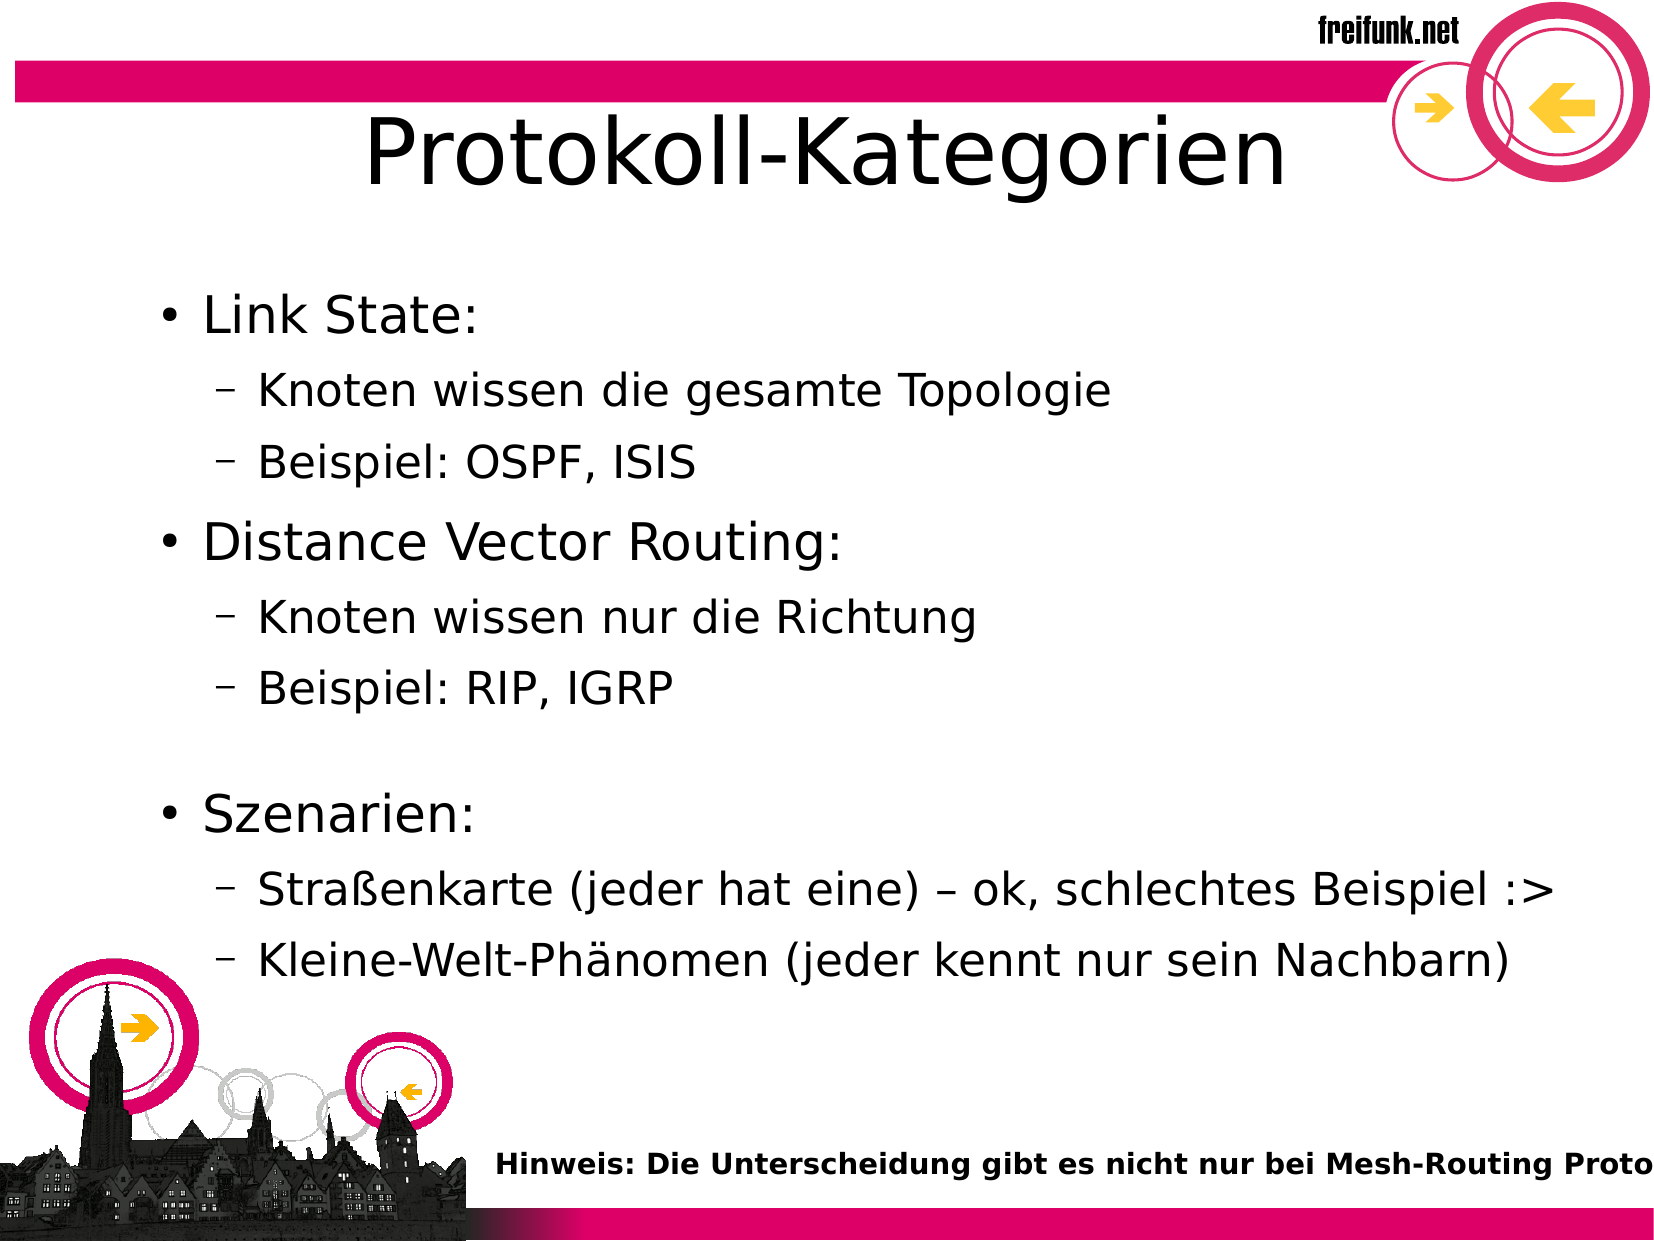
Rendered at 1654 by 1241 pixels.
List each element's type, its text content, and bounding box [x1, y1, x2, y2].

text_box Hinweis: Die Unterscheidung gibt es nicht nur bei Mesh-Routing Protokollen [480, 1140, 1654, 1189]
list Link State: Knoten wissen die gesamte Topologie Beispiel: OSPF, ISIS Distance Vector Routing: Knoten wissen nur die Richtung Beispiel: RIP, IGRP Szenarien: Straßenkarte (jeder hat eine) – ok, schlechtes Beispiel :> Kleine-Welt-Phänomen (jeder kennt nur sein Nachbarn) [146, 285, 1636, 1006]
title Protokoll-Kategorien [82, 49, 1571, 257]
